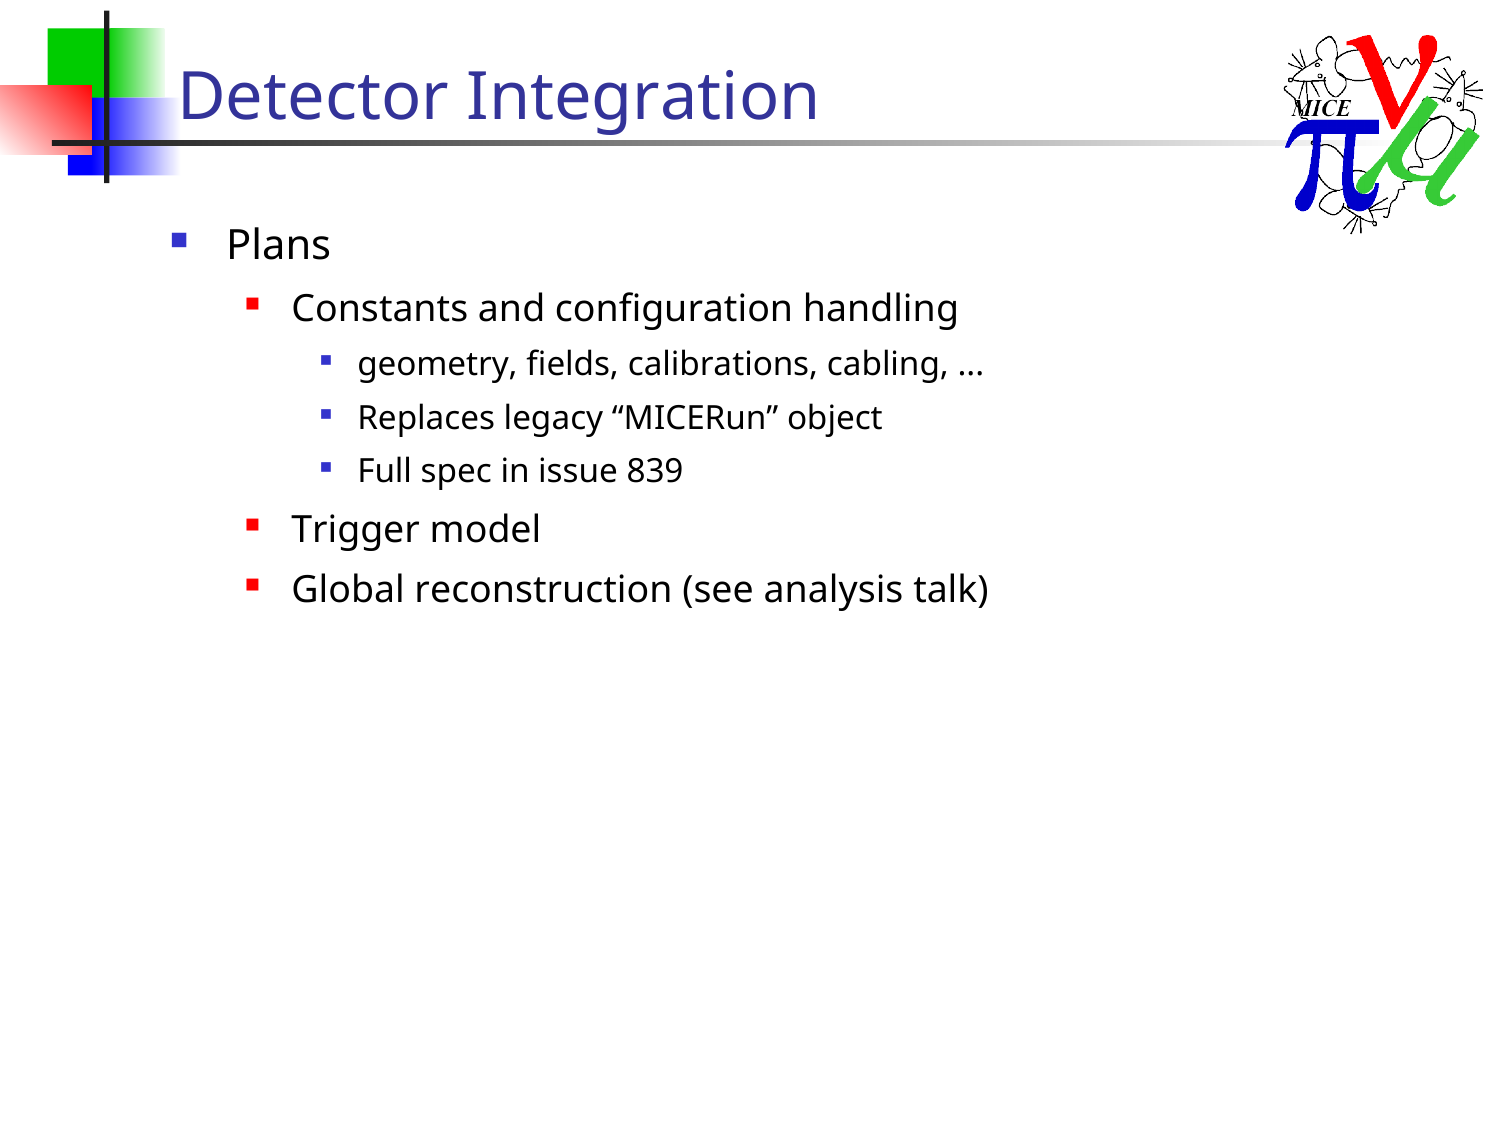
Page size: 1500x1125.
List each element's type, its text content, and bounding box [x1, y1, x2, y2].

picture [1264, 5, 1500, 251]
title Detector Integration [162, 0, 1441, 188]
list Plans Constants and configuration handling geometry, fields, calibrations, cabling, ... Replaces legacy “MICERun” object Full spec in issue 839 Trigger model Global reconstruction (see analysis talk) [154, 207, 1353, 559]
